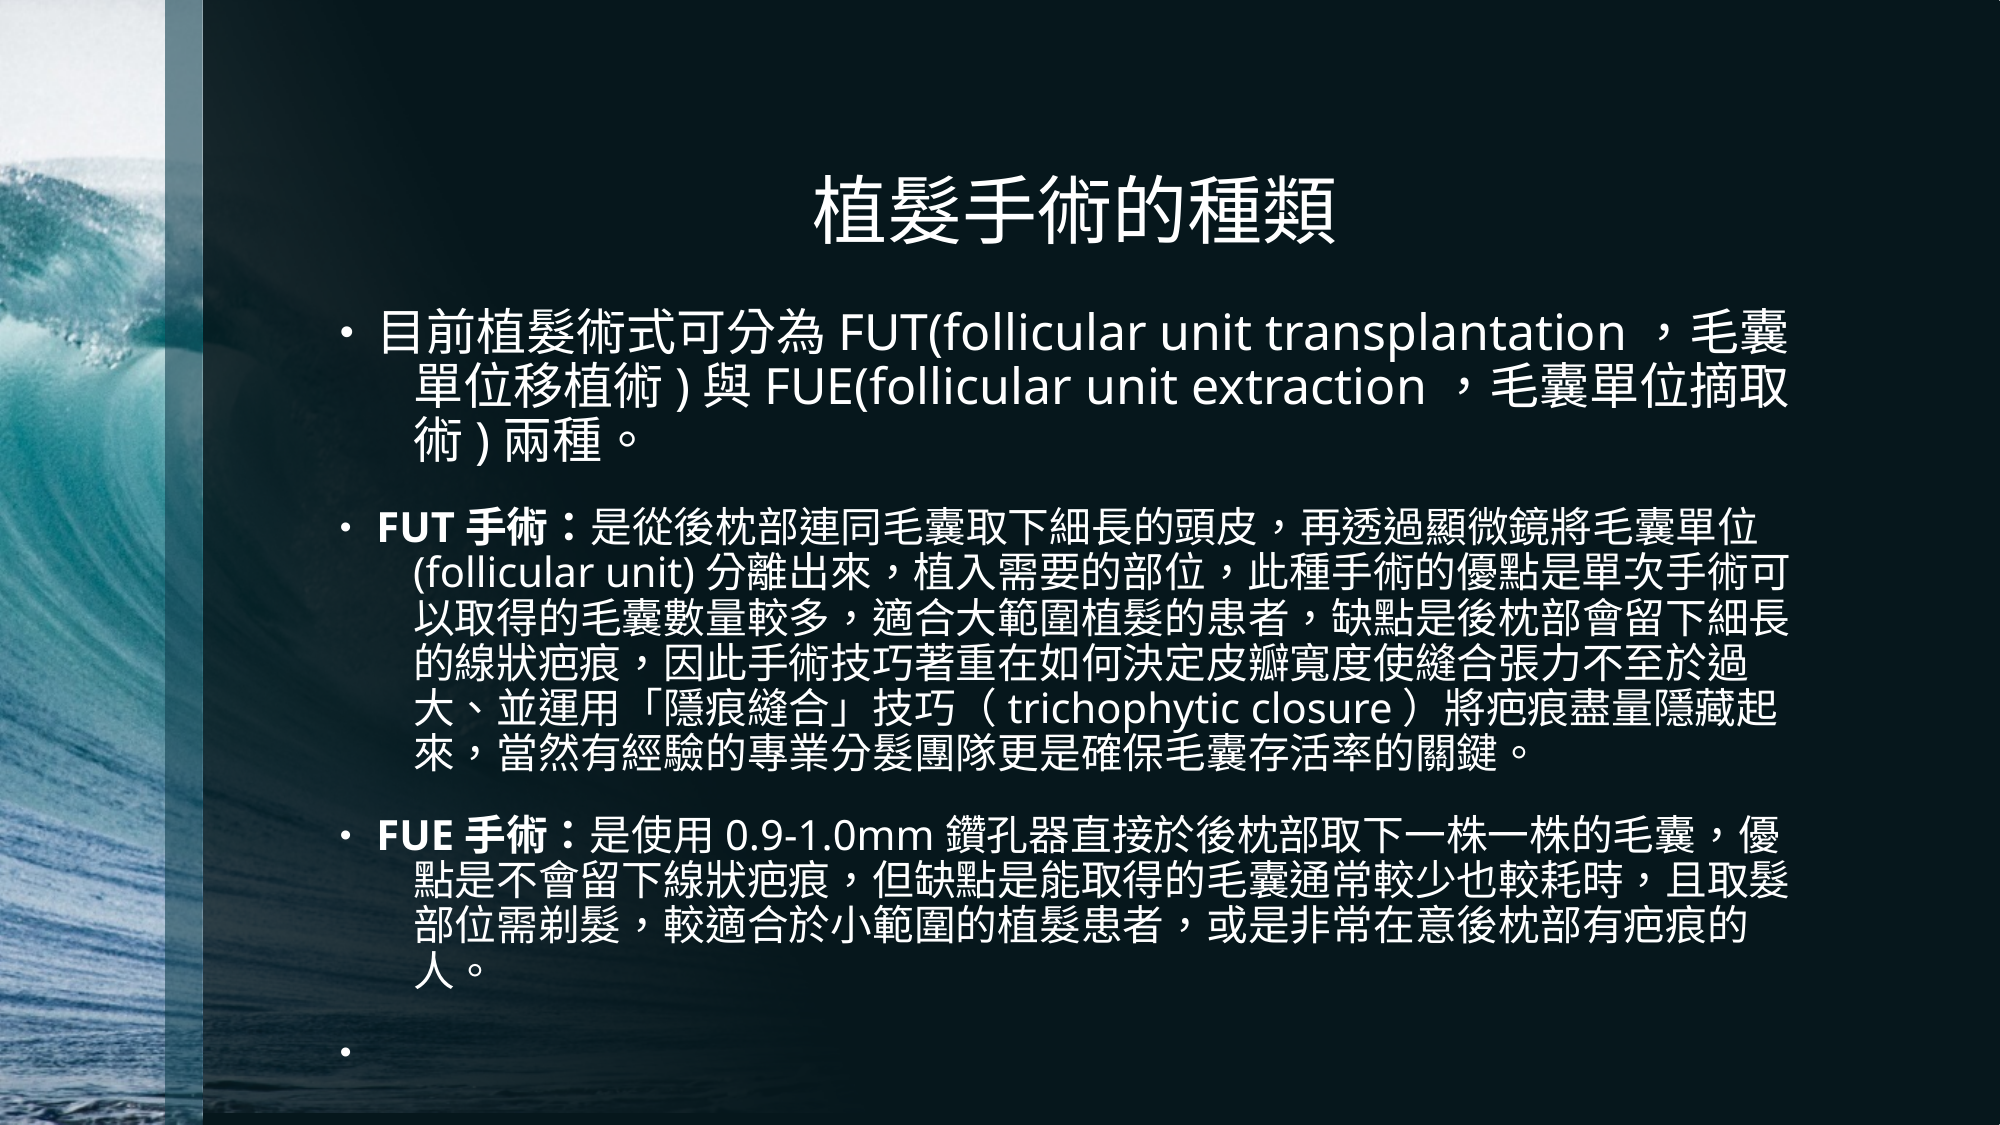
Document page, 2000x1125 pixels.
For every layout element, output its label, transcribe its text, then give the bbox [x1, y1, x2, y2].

title 植髮手術的種類 [324, 62, 1825, 263]
list 目前植髮術式可分為FUT(follicular unit transplantation，毛囊單位移植術)與FUE(follicular unit extraction，毛囊單位摘取術)兩種。 FUT手術：是從後枕部連同毛囊取下細長的頭皮，再透過顯微鏡將毛囊單位(follicular unit)分離出來，植入需要的部位，此種手術的優點是單次手術可以取得的毛囊數量較多，適合大範圍植髮的患者，缺點是後枕部會留下細長的線狀疤痕，因此手術技巧著重在如何決定皮瓣寬度使縫合張力不至於過大、並運用「隱痕縫合」技巧（trichophytic closure）將疤痕盡量隱藏起來，當然有經驗的專業分髮團隊更是確保毛囊存活率的關鍵。 FUE手術：是使用0.9-1.0mm鑽孔器直接於後枕部取下一株一株的毛囊，優點是不會留下線狀疤痕，但缺點是能取得的毛囊通常較少也較耗時，且取髮部位需剃髮，較適合於小範圍的植髮患者，或是非常在意後枕部有疤痕的人。 [324, 299, 1825, 1026]
